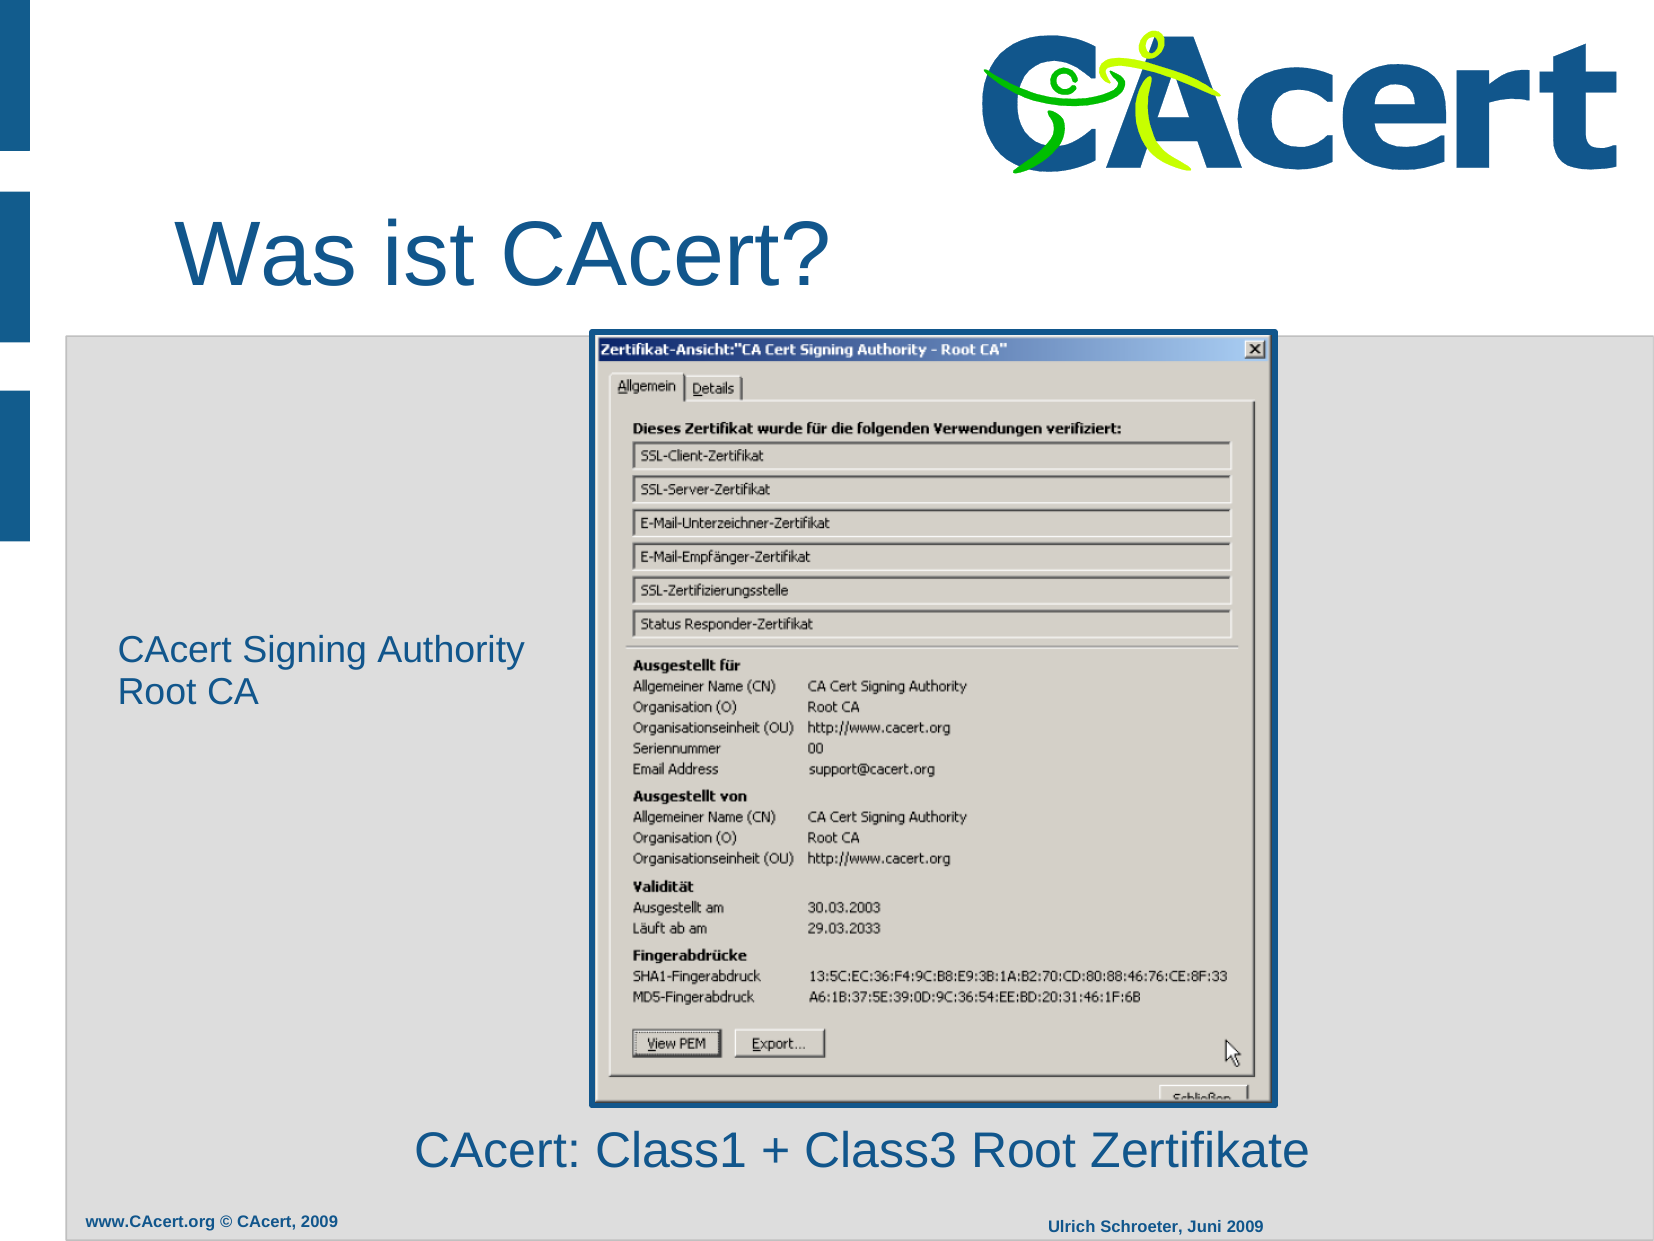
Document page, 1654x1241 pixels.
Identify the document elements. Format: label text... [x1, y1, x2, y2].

picture [595, 334, 1272, 1103]
text_box CAcert: Class1 + Class3 Root Zertifikate [327, 1115, 1398, 1186]
text_box CAcert Signing Authority Root CA [102, 620, 540, 720]
text_box Was ist CAcert? [118, 195, 837, 313]
